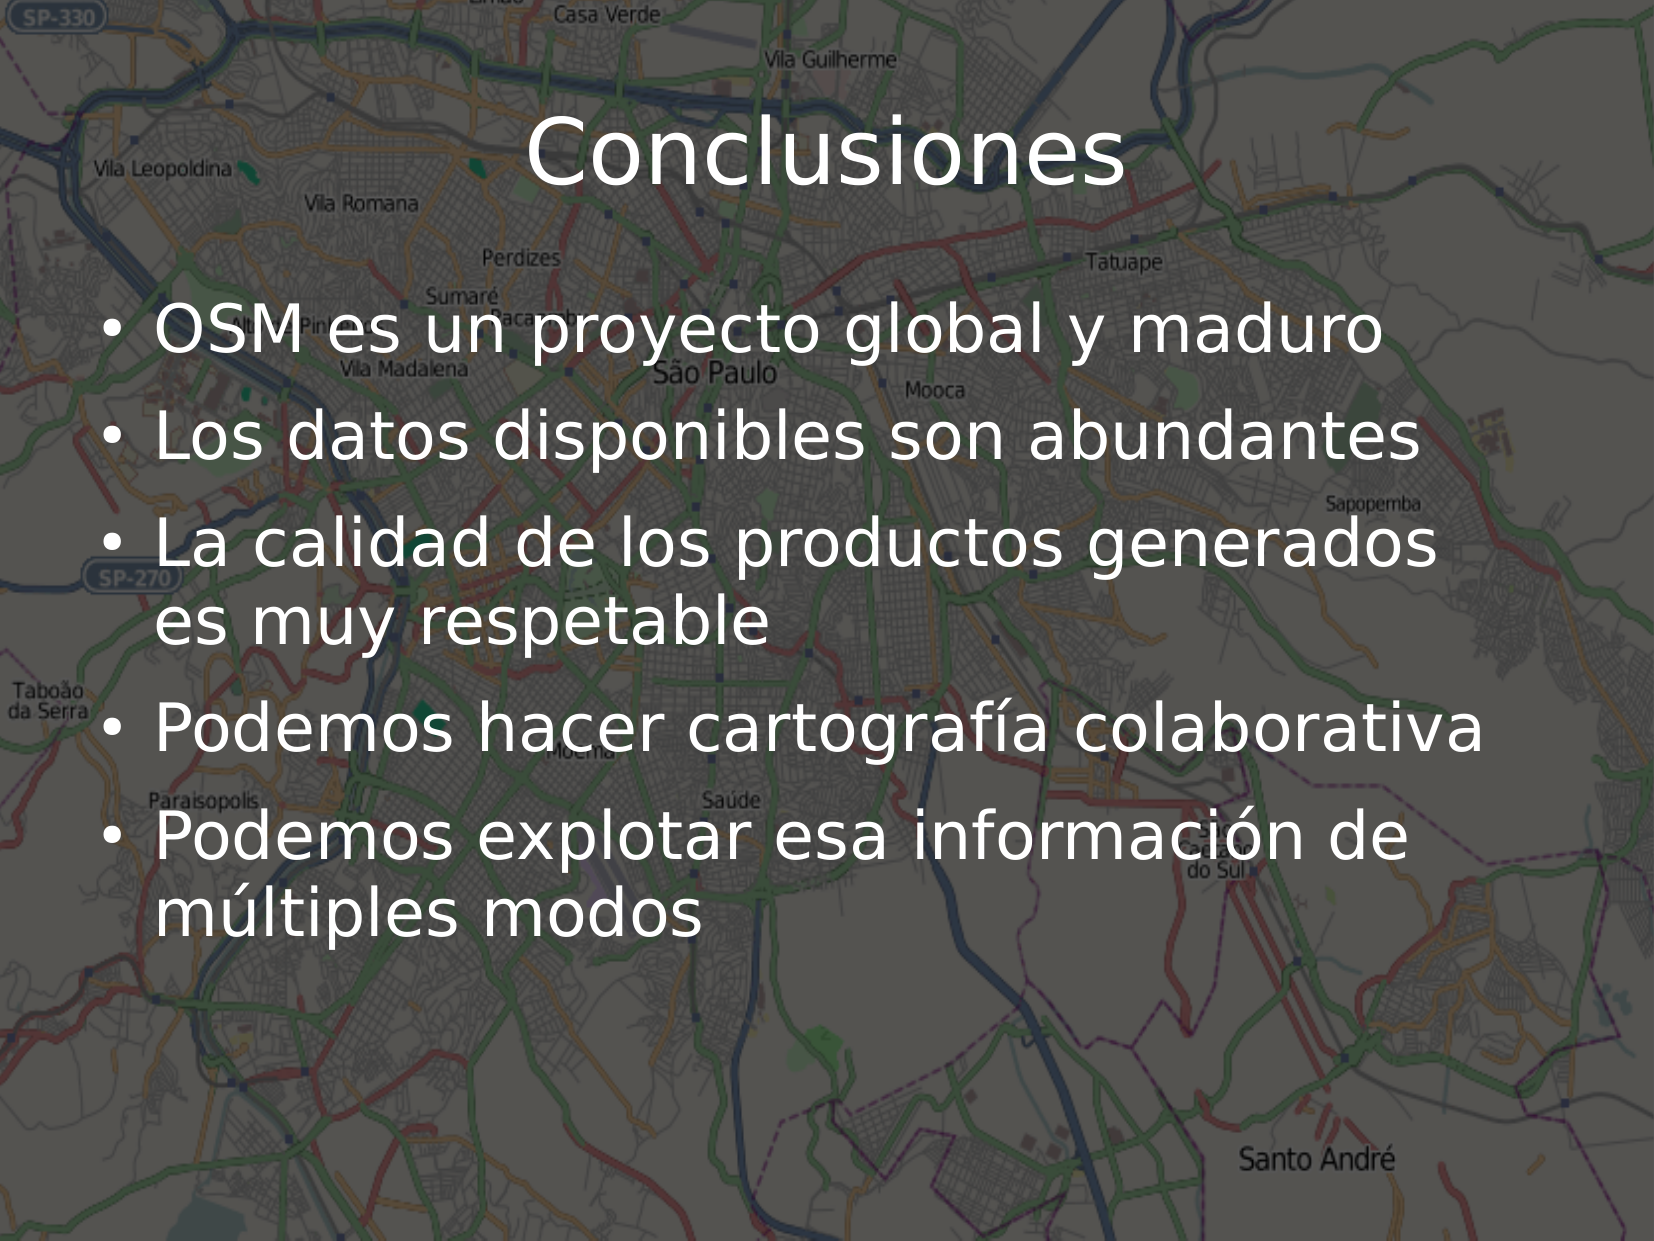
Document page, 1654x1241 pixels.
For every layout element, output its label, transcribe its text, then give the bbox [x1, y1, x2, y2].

picture [0, 0, 1654, 1241]
title Conclusiones [82, 49, 1571, 257]
list OSM es un proyecto global y maduro Los datos disponibles son abundantes La calidad de los productos generados es muy respetable Podemos hacer cartografía colaborativa Podemos explotar esa información de múltiples modos [82, 290, 1571, 1109]
